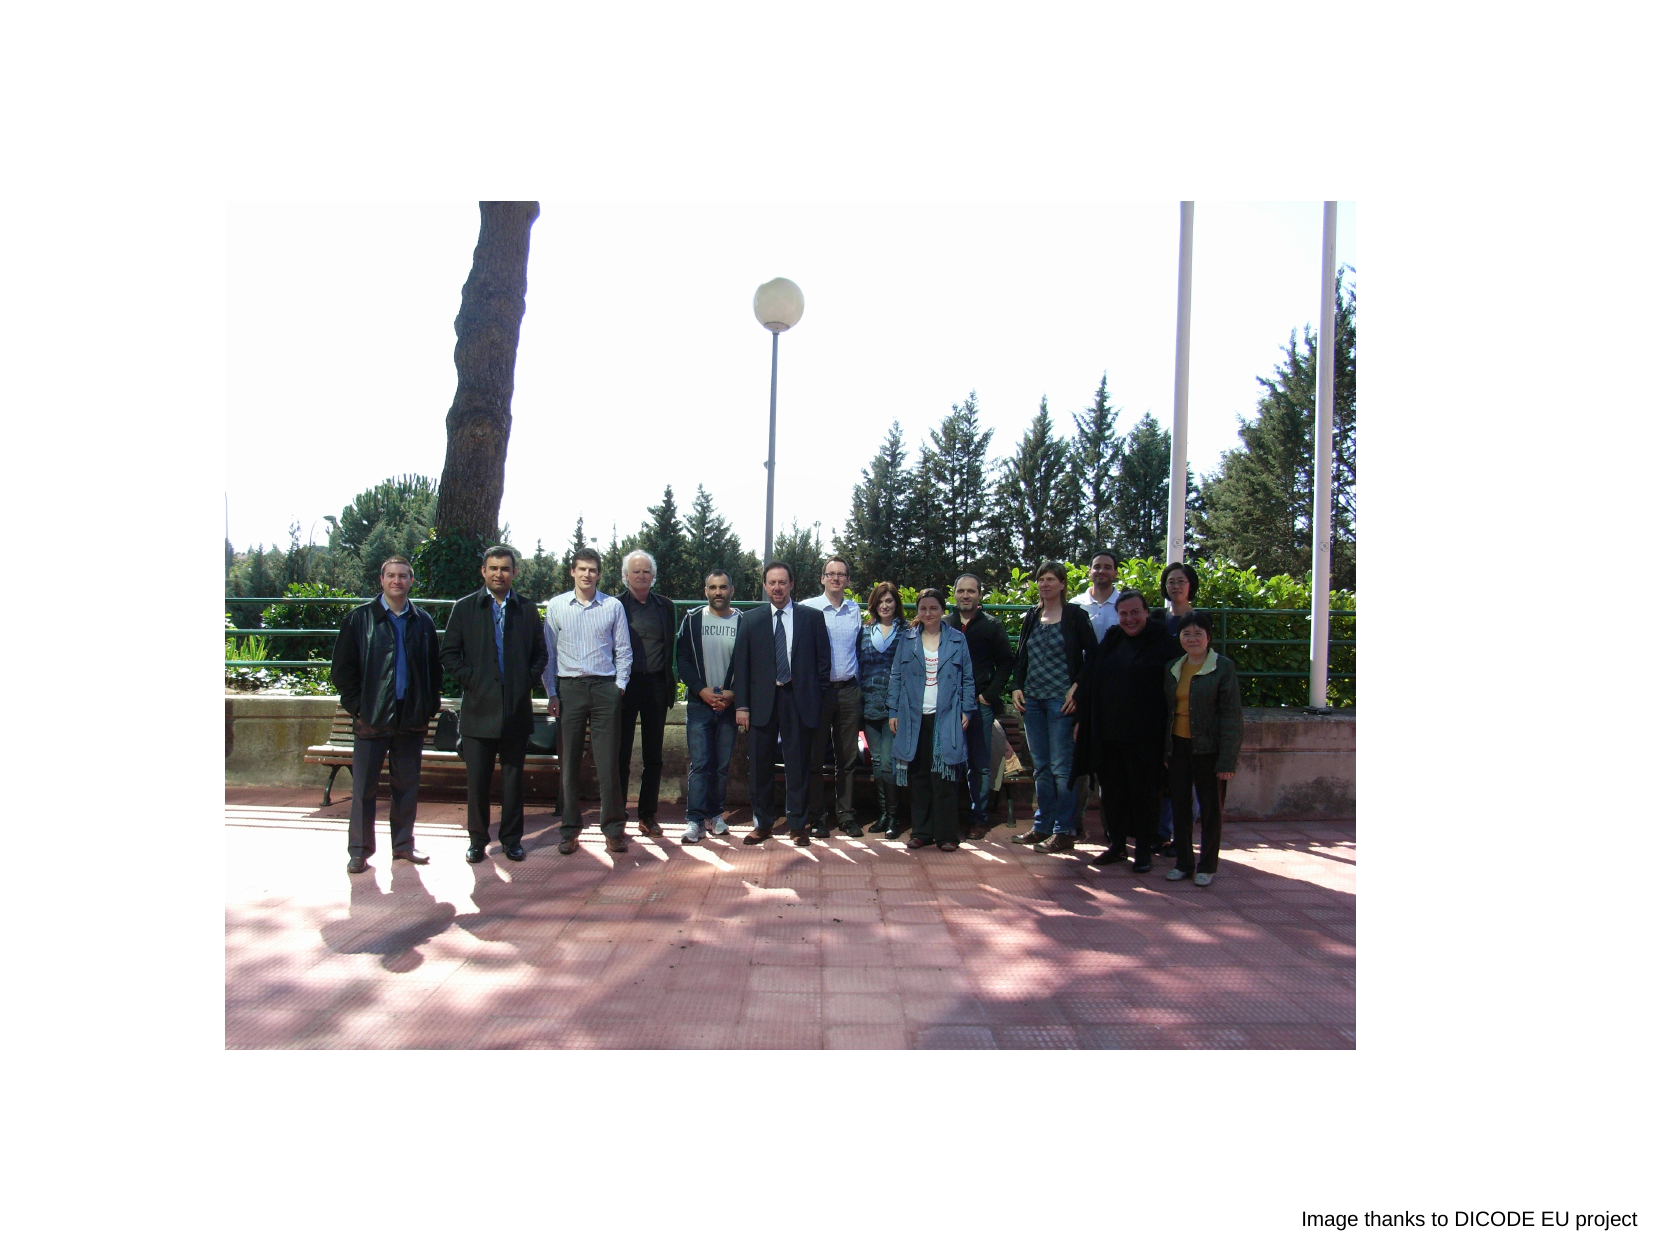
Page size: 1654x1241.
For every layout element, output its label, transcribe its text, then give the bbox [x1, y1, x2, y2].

picture [225, 201, 1356, 1051]
text_box Image thanks to DICODE EU project [1286, 1200, 1654, 1239]
